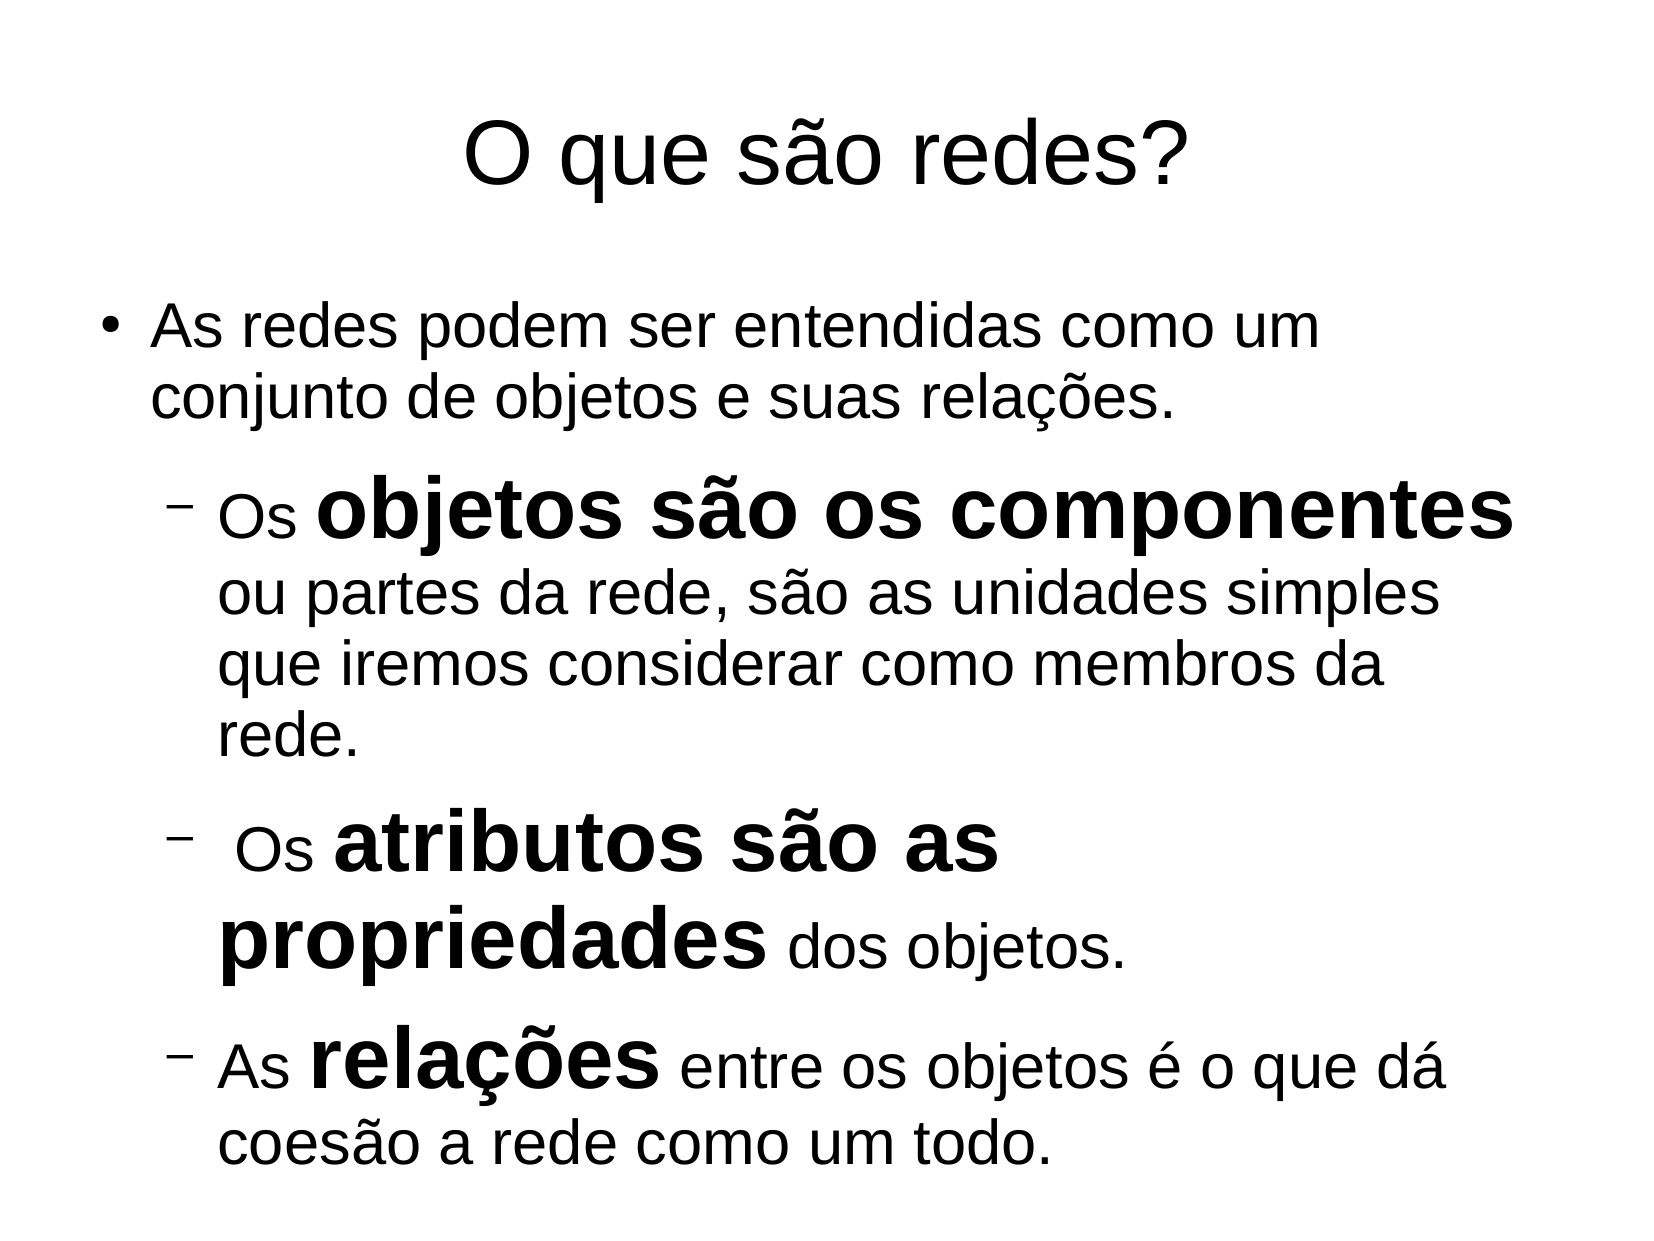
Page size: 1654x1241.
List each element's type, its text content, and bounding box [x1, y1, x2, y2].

list As redes podem ser entendidas como um conjunto de objetos e suas relações. Os objetos são os componentes ou partes da rede, são as unidades simples que iremos considerar como membros da rede. Os atributos são as propriedades dos objetos. As relações entre os objetos é o que dá coesão a rede como um todo. [82, 290, 1538, 1182]
title O que são redes? [82, 49, 1571, 257]
